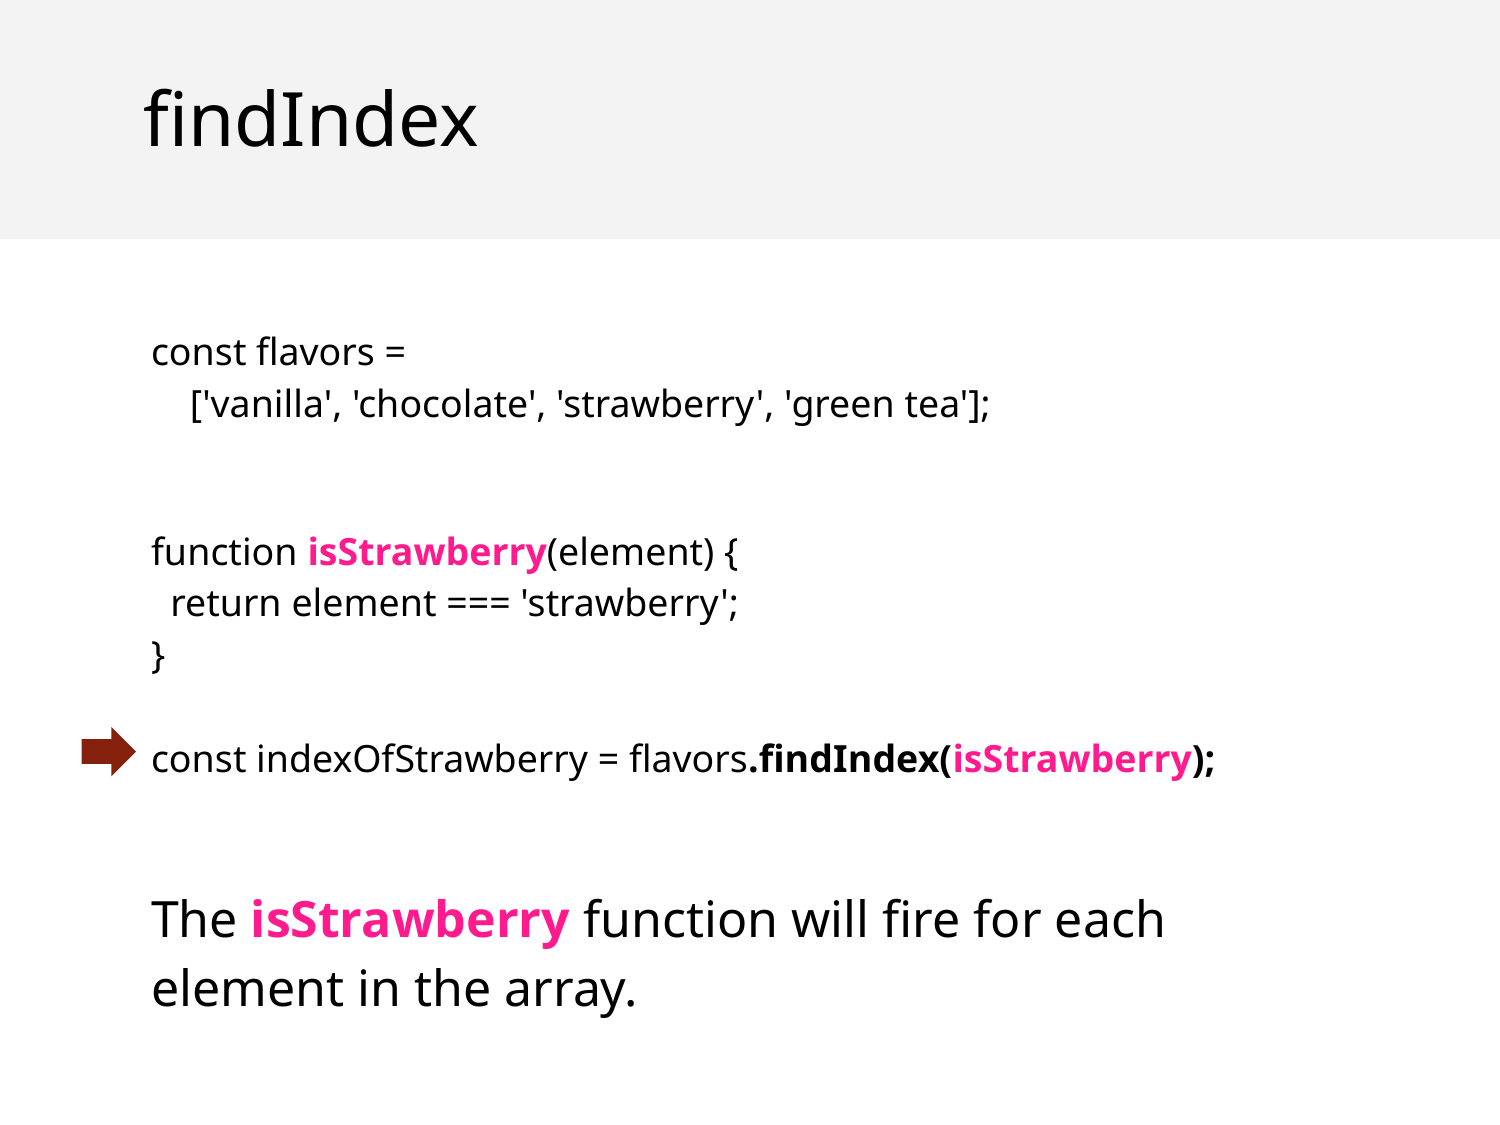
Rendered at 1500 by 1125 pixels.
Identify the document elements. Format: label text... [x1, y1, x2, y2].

text_box The isStrawberry function will fire for each element in the array. [135, 863, 1380, 1004]
title findIndex [128, 56, 1372, 183]
text_box [81, 726, 137, 777]
text_box const flavors = ['vanilla', 'chocolate', 'strawberry', 'green tea']; [135, 306, 1380, 448]
text_box function isStrawberry(element) { return element === 'strawberry'; } const indexOfStrawberry = flavors.findIndex(isStrawberry); [135, 505, 1380, 807]
